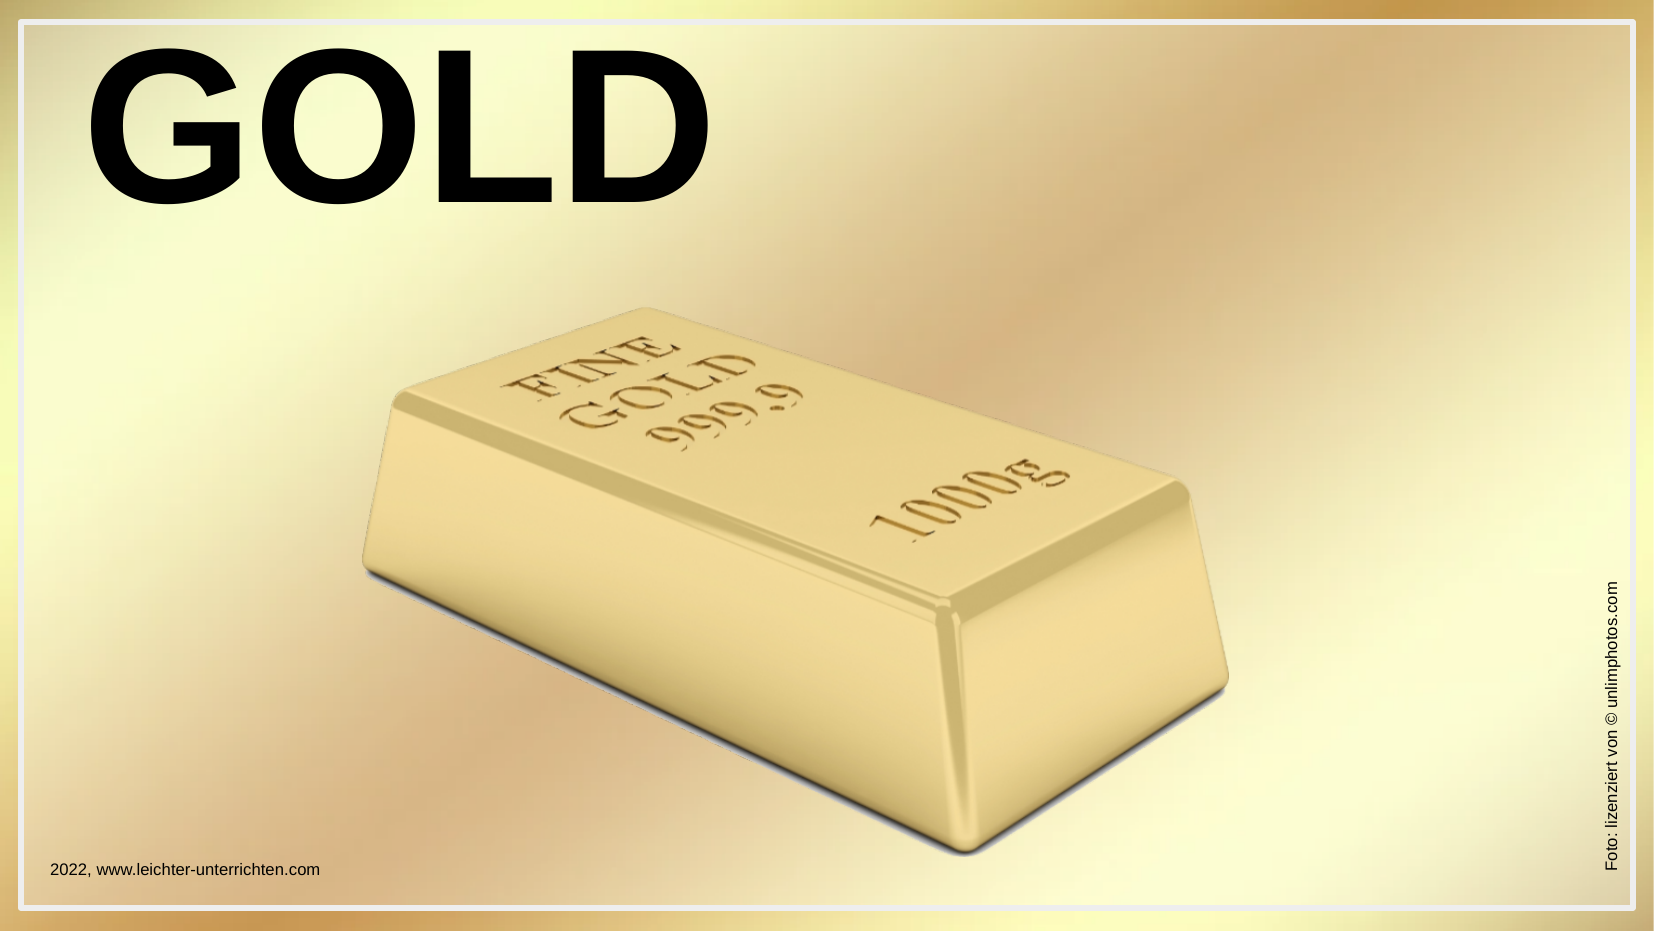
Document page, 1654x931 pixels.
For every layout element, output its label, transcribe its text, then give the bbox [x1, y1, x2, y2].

text_box Foto: lizenziert von © unlimphotos.com [1594, 566, 1629, 887]
title GOLD [82, 3, 1571, 250]
picture [0, 0, 1654, 931]
